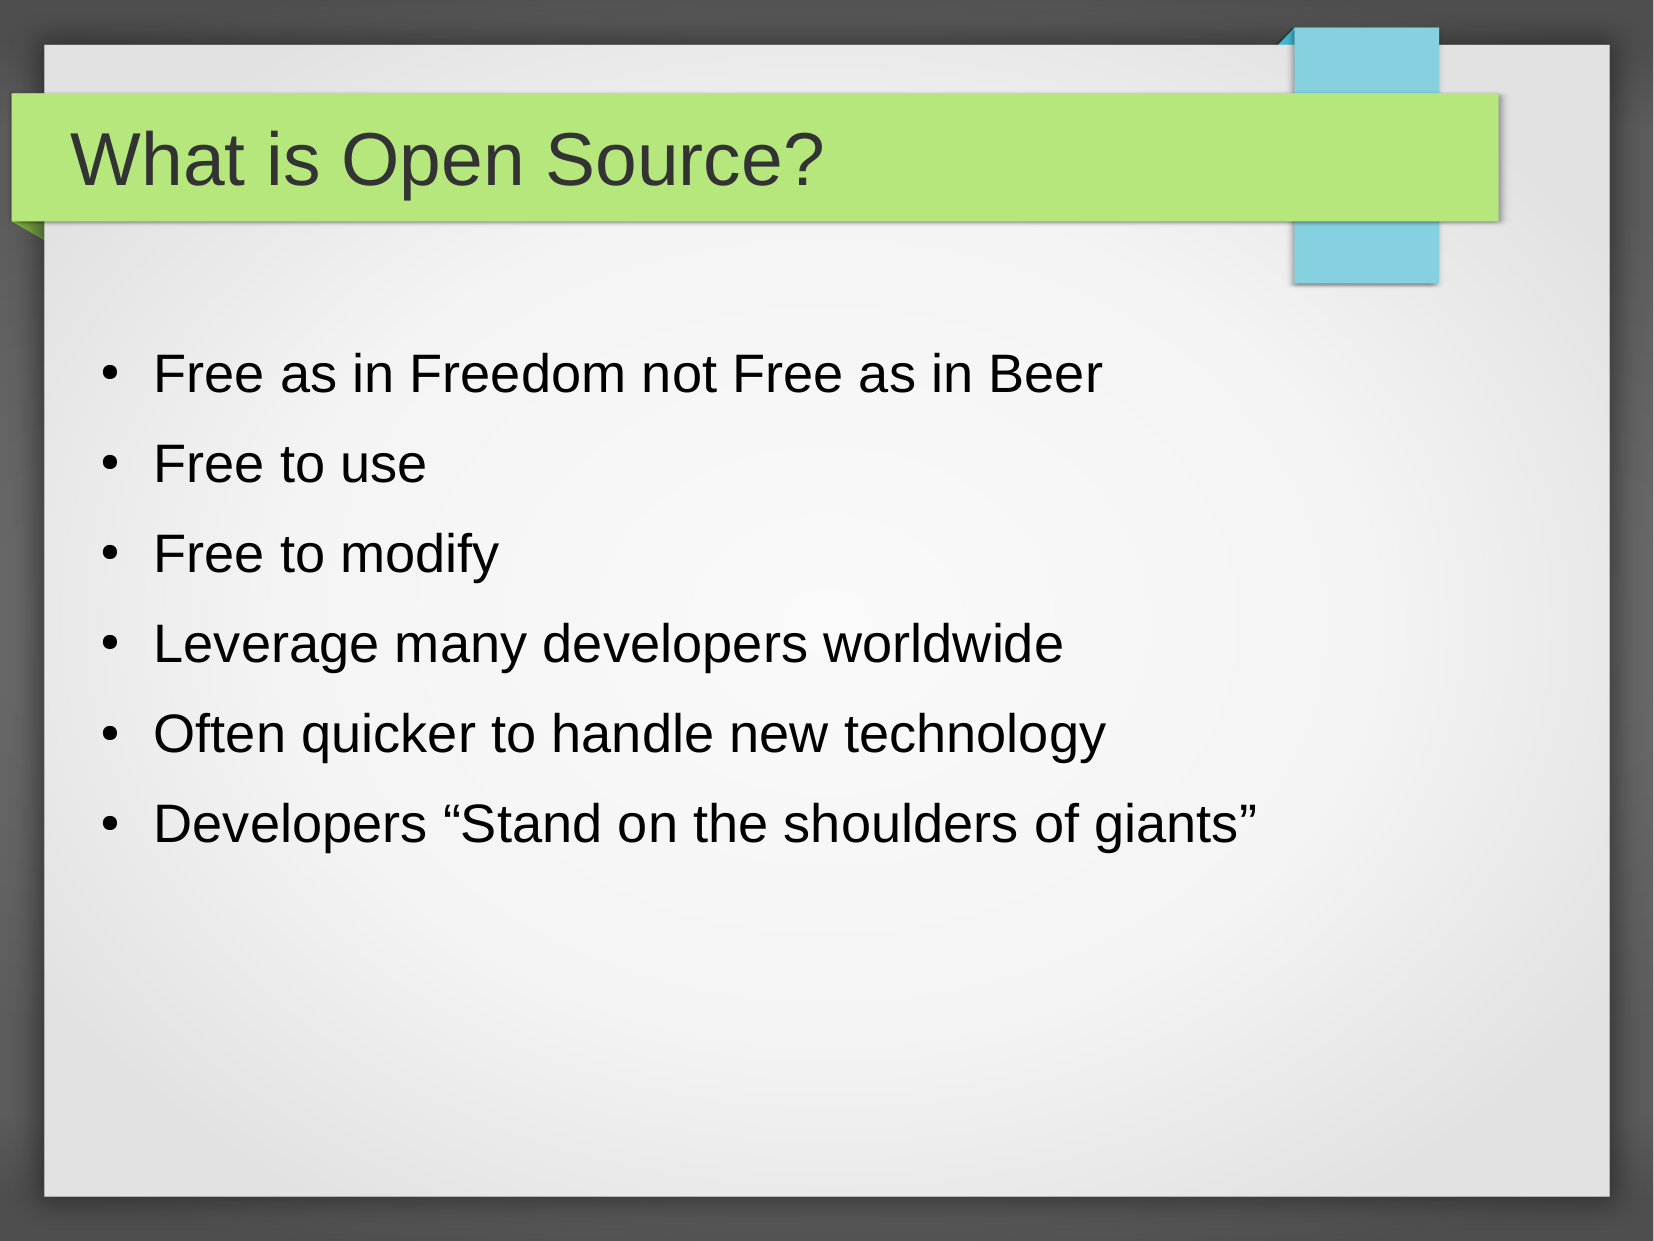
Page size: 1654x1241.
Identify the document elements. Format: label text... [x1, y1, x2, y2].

list Free as in Freedom not Free as in Beer Free to use Free to modify Leverage many developers worldwide Often quicker to handle new technology Developers “Stand on the shoulders of giants” [82, 343, 1538, 1063]
title What is Open Source? [70, 106, 1229, 213]
picture [0, 0, 1654, 1241]
